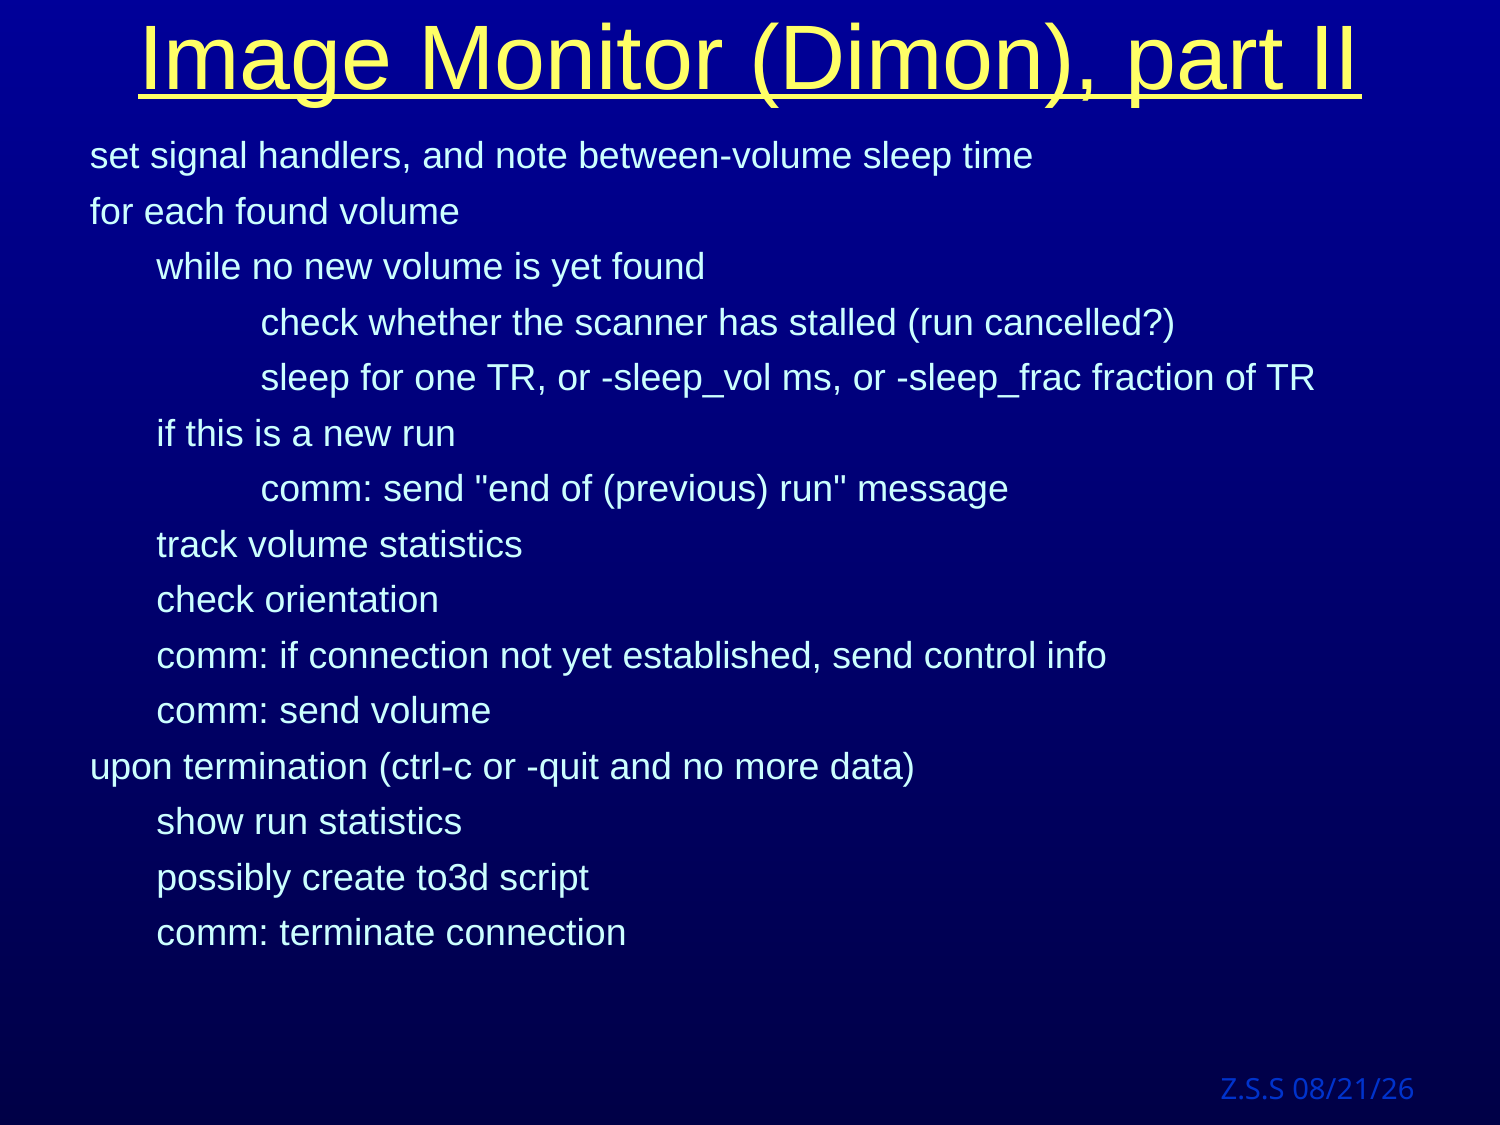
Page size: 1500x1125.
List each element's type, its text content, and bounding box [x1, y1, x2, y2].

title Image Monitor (Dimon), part II [75, 0, 1426, 121]
list set signal handlers, and note between-volume sleep time for each found volume while no new volume is yet found check whether the scanner has stalled (run cancelled?) sleep for one TR, or -sleep_vol ms, or -sleep_frac fraction of TR if this is a new run comm: send "end of (previous) run" message track volume statistics check orientation comm: if connection not yet established, send control info comm: send volume upon termination (ctrl-c or -quit and no more data) show run statistics possibly create to3d script comm: terminate connection [75, 122, 1426, 1091]
